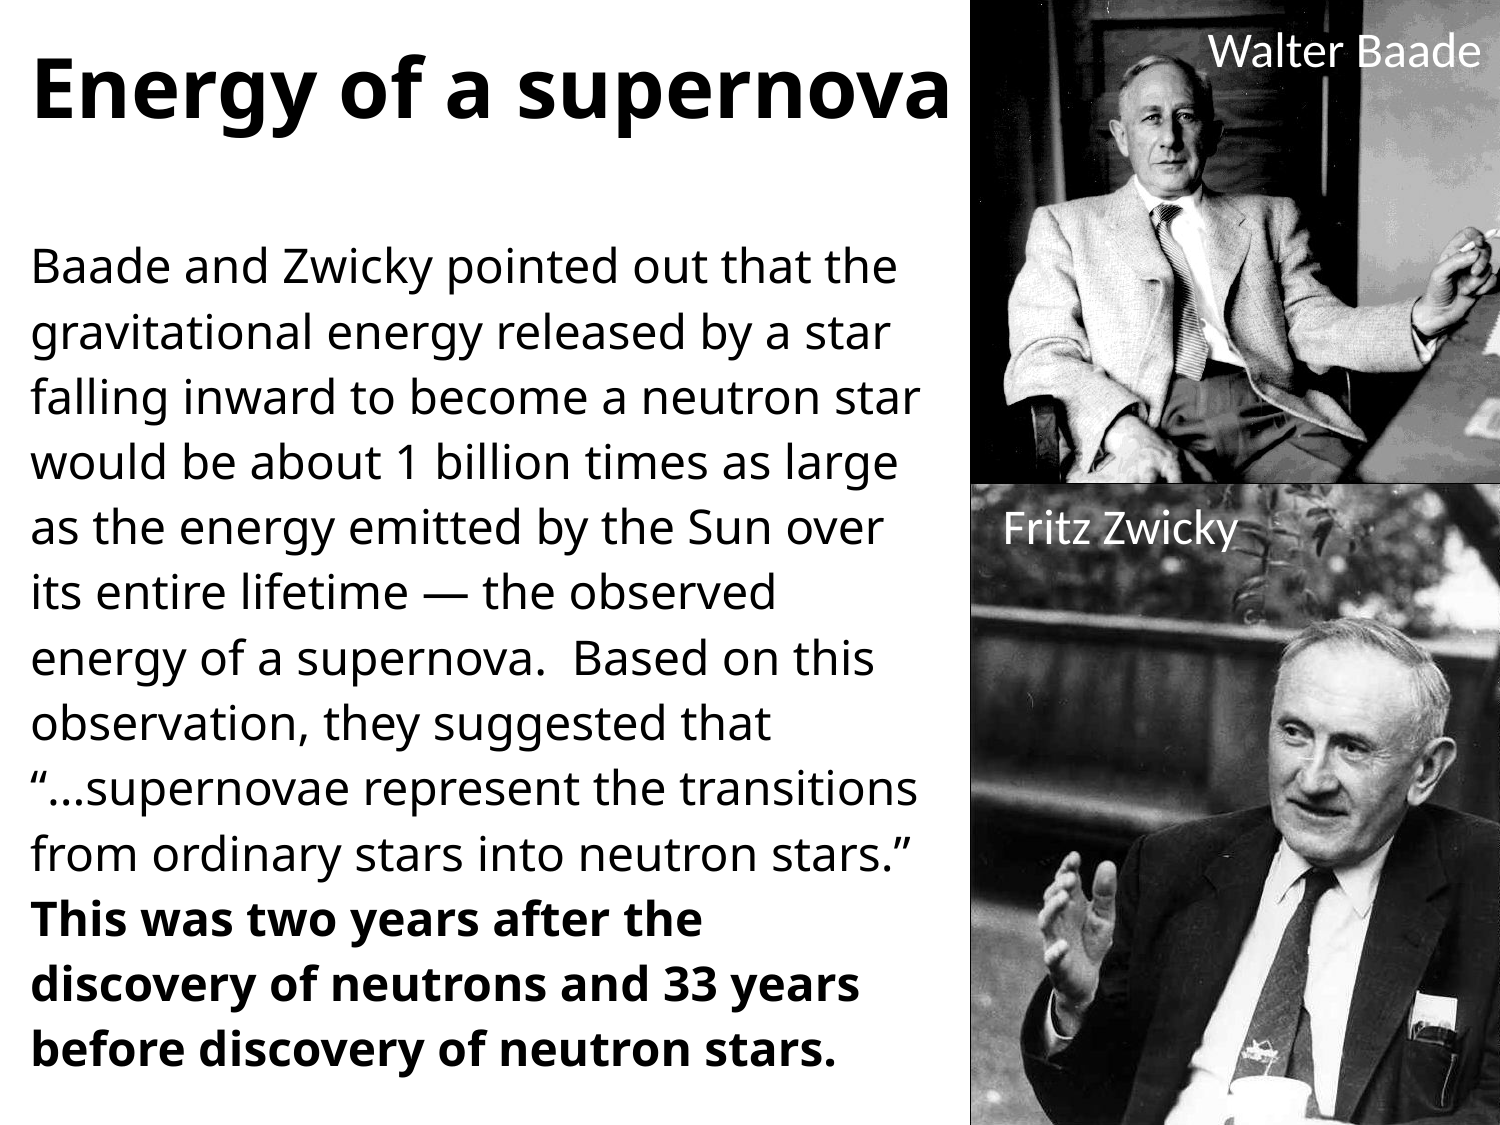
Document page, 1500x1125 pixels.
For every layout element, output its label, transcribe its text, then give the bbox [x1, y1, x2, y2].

text_box Walter Baade [1193, 9, 1498, 85]
text_box Fritz Zwicky [988, 486, 1255, 562]
list Baade and Zwicky pointed out that the gravitational energy released by a star falling inward to become a neutron star would be about 1 billion times as large as the energy emitted by the Sun over its entire lifetime — the observed energy of a supernova. Based on this observation, they suggested that “...supernovae represent the transitions from ordinary stars into neutron stars.” This was two years after the discovery of neutrons and 33 years before discovery of neutron stars. [30, 232, 931, 1096]
title Energy of a supernova [30, 38, 970, 136]
picture [970, 0, 1500, 1125]
